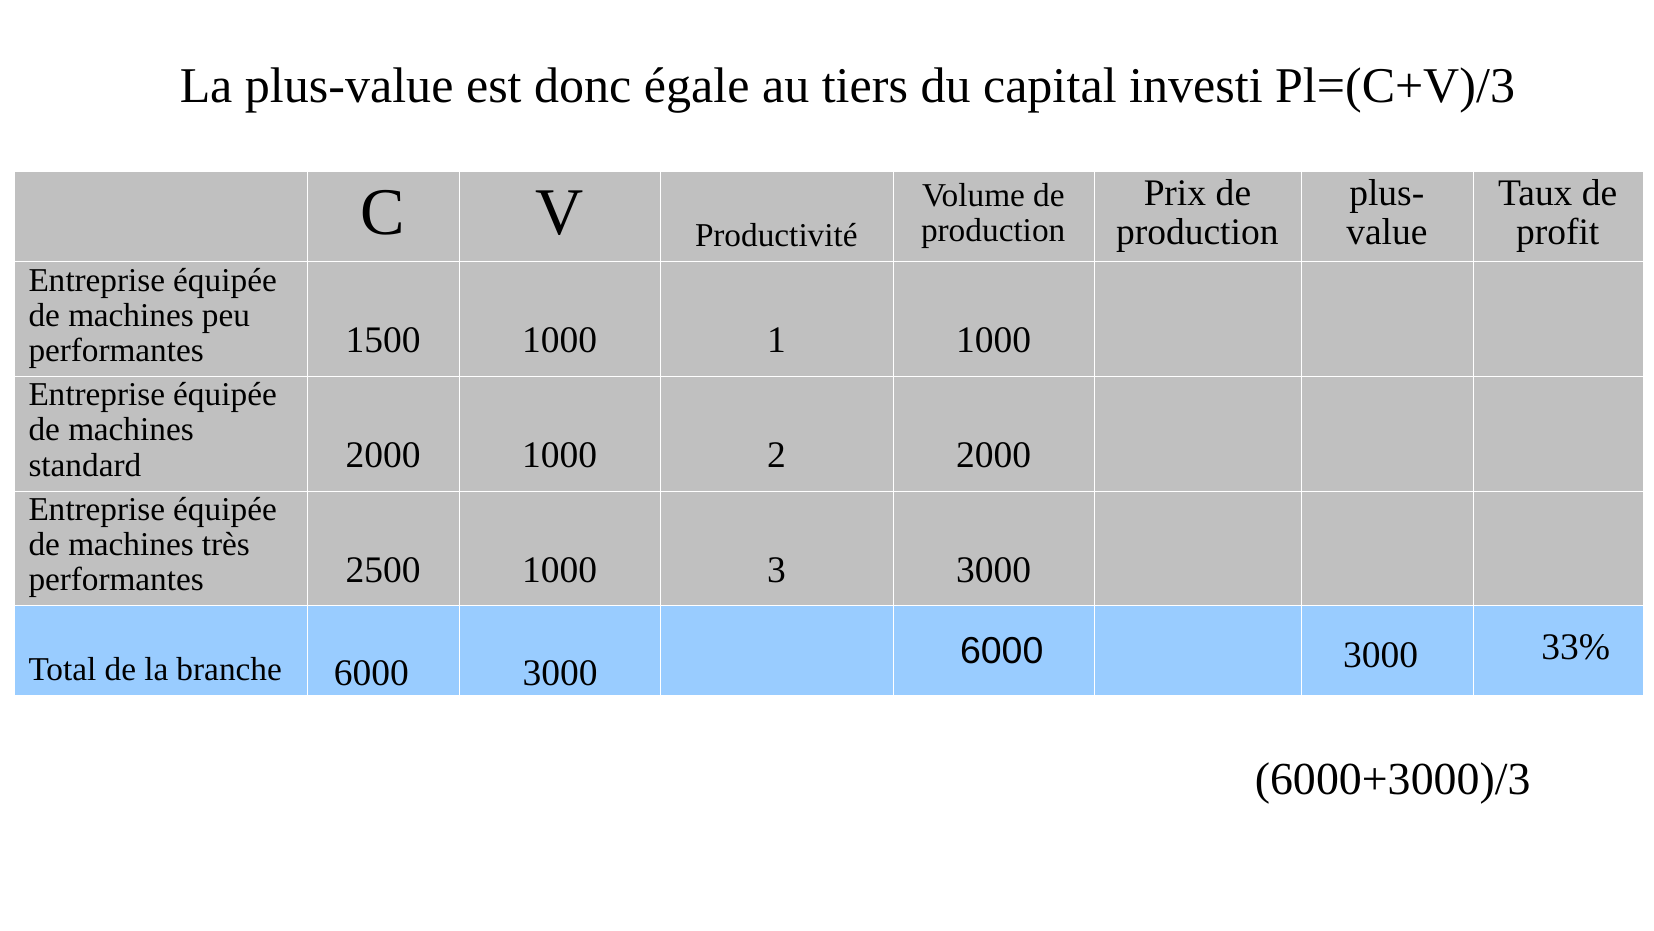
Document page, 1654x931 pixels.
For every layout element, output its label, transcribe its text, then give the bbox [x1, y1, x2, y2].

table_header plus-value [1302, 172, 1473, 261]
table_header [15, 172, 307, 261]
text_box 3000 [1404, 644, 1413, 666]
table_header Volume de production [894, 172, 1094, 261]
table_cell [661, 606, 893, 695]
table_cell [1474, 262, 1643, 376]
table_header C [308, 172, 459, 261]
text_box 3000 [1385, 644, 1394, 666]
table_header Prix de production [1095, 172, 1301, 261]
table_cell [1095, 262, 1301, 376]
table_cell Entreprise équipée de machines standard [15, 377, 307, 491]
table_cell 6000 [894, 606, 1094, 695]
table_cell 1 [661, 262, 893, 376]
table_cell [1474, 492, 1643, 605]
table_cell [460, 606, 660, 695]
table_cell [1302, 262, 1473, 376]
text_box La plus-value est donc égale au tiers du capital investi Pl=(C+V)/3 [23, 47, 1107, 150]
text_box (6000+3000)/3 [1240, 744, 1515, 787]
table_cell 3000 [894, 492, 1094, 605]
table_cell [1302, 377, 1473, 491]
table_header V [460, 172, 660, 261]
text_box 6000 [318, 642, 432, 685]
table_cell 1000 [460, 377, 660, 491]
table_cell [1302, 492, 1473, 605]
table_cell 1500 [308, 262, 459, 376]
table_cell [1302, 606, 1473, 695]
table_cell [1095, 606, 1301, 695]
text_box 6000 [395, 662, 404, 684]
table_cell Total de la branche [15, 606, 307, 695]
table_header Taux de profit [1474, 172, 1643, 261]
table_cell Entreprise équipée de machines peu performantes [15, 262, 307, 376]
table_cell Entreprise équipée de machines très performantes [15, 492, 307, 605]
table_cell 3 [661, 492, 893, 605]
text_box 3000 [507, 642, 621, 694]
table_cell 1000 [460, 492, 660, 605]
text_box 3000 [1328, 624, 1441, 667]
text_box 6000 [338, 672, 347, 684]
table_cell [308, 606, 459, 695]
table_cell 2500 [308, 492, 459, 605]
text_box 6000 [357, 662, 366, 684]
table_cell [1474, 377, 1643, 491]
table_cell 1000 [894, 262, 1094, 376]
table_cell 2000 [894, 377, 1094, 491]
table_cell 2000 [308, 377, 459, 491]
table_cell [1095, 377, 1301, 491]
table_cell [1095, 492, 1301, 605]
table_header Productivité [661, 172, 893, 261]
table_cell 1000 [460, 262, 660, 376]
table_cell 33% [1474, 606, 1643, 695]
table_cell 2 [661, 377, 893, 491]
text_box 3000 [1366, 644, 1375, 666]
text_box 6000 [376, 662, 385, 684]
